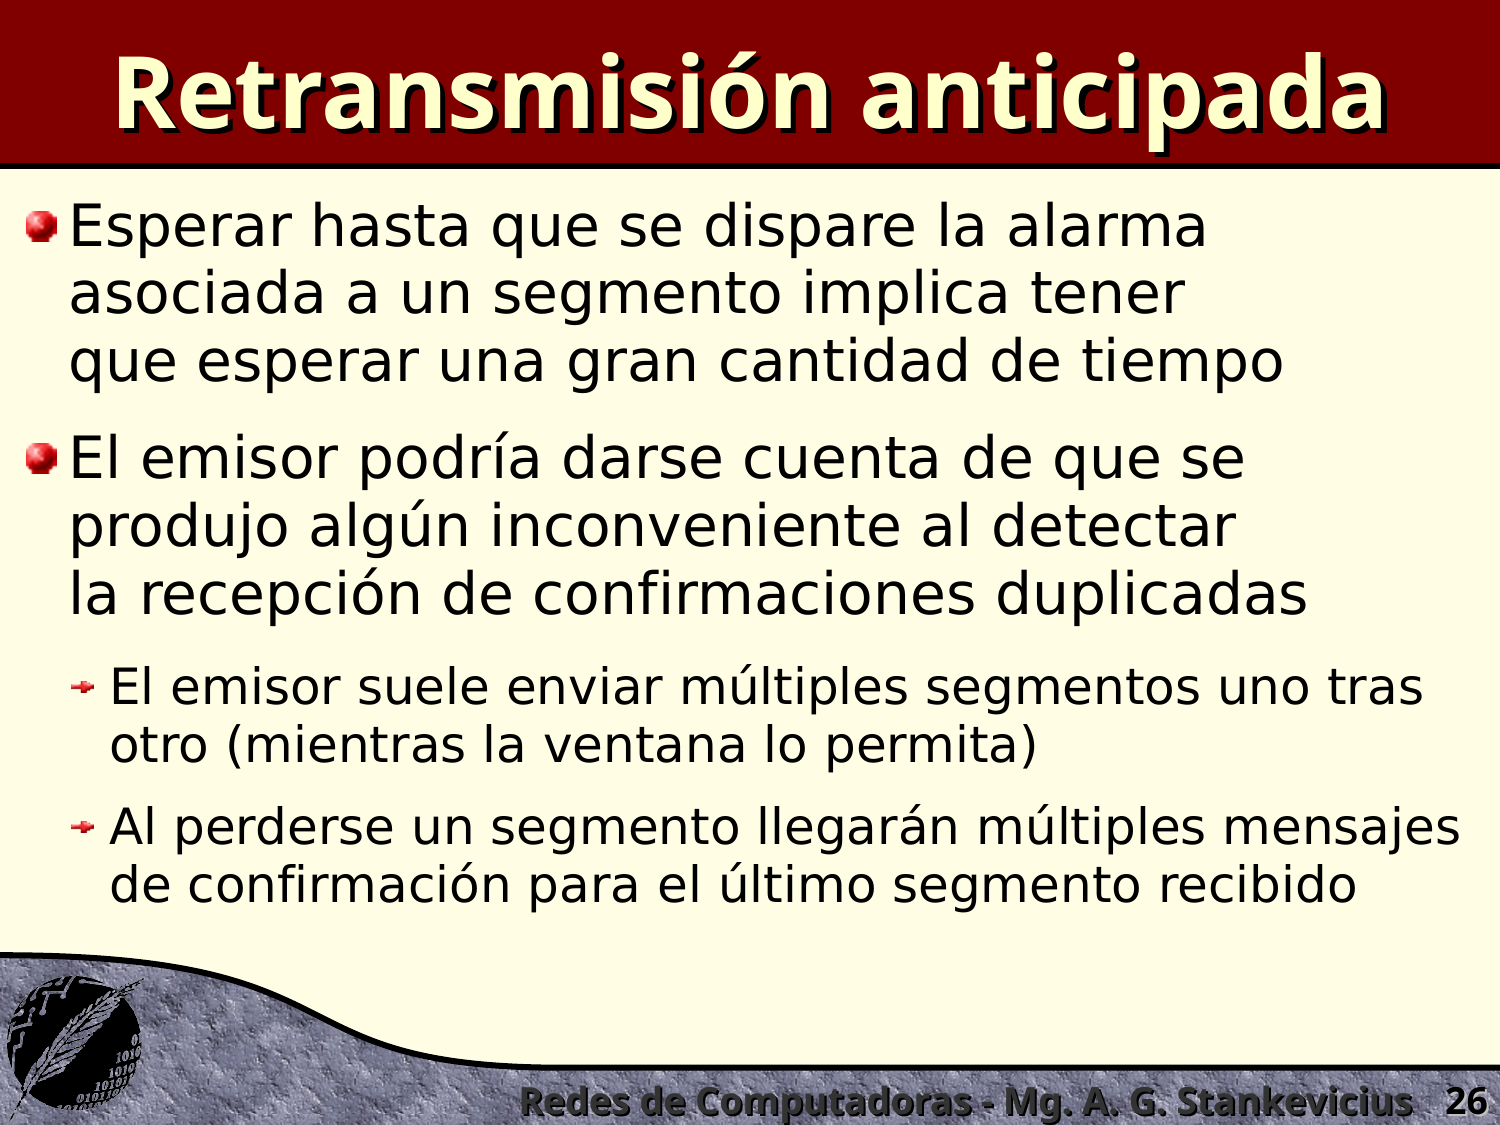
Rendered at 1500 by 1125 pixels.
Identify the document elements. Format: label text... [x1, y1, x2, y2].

picture [0, 959, 1500, 1125]
picture [1047, 1100, 1054, 1110]
list Esperar hasta que se dispare la alarma asociada a un segmento implica tener que esperar una gran cantidad de tiempo El emisor podría darse cuenta de que se produjo algún inconveniente al detectar la recepción de confirmaciones duplicadas El emisor suele enviar múltiples segmentos uno tras otro (mientras la ventana lo permita) Al perderse un segmento llegarán múltiples mensajes de confirmación para el último segmento recibido [11, 192, 1486, 921]
picture [790, 1100, 795, 1110]
title Retransmisión anticipada [15, 5, 1485, 160]
